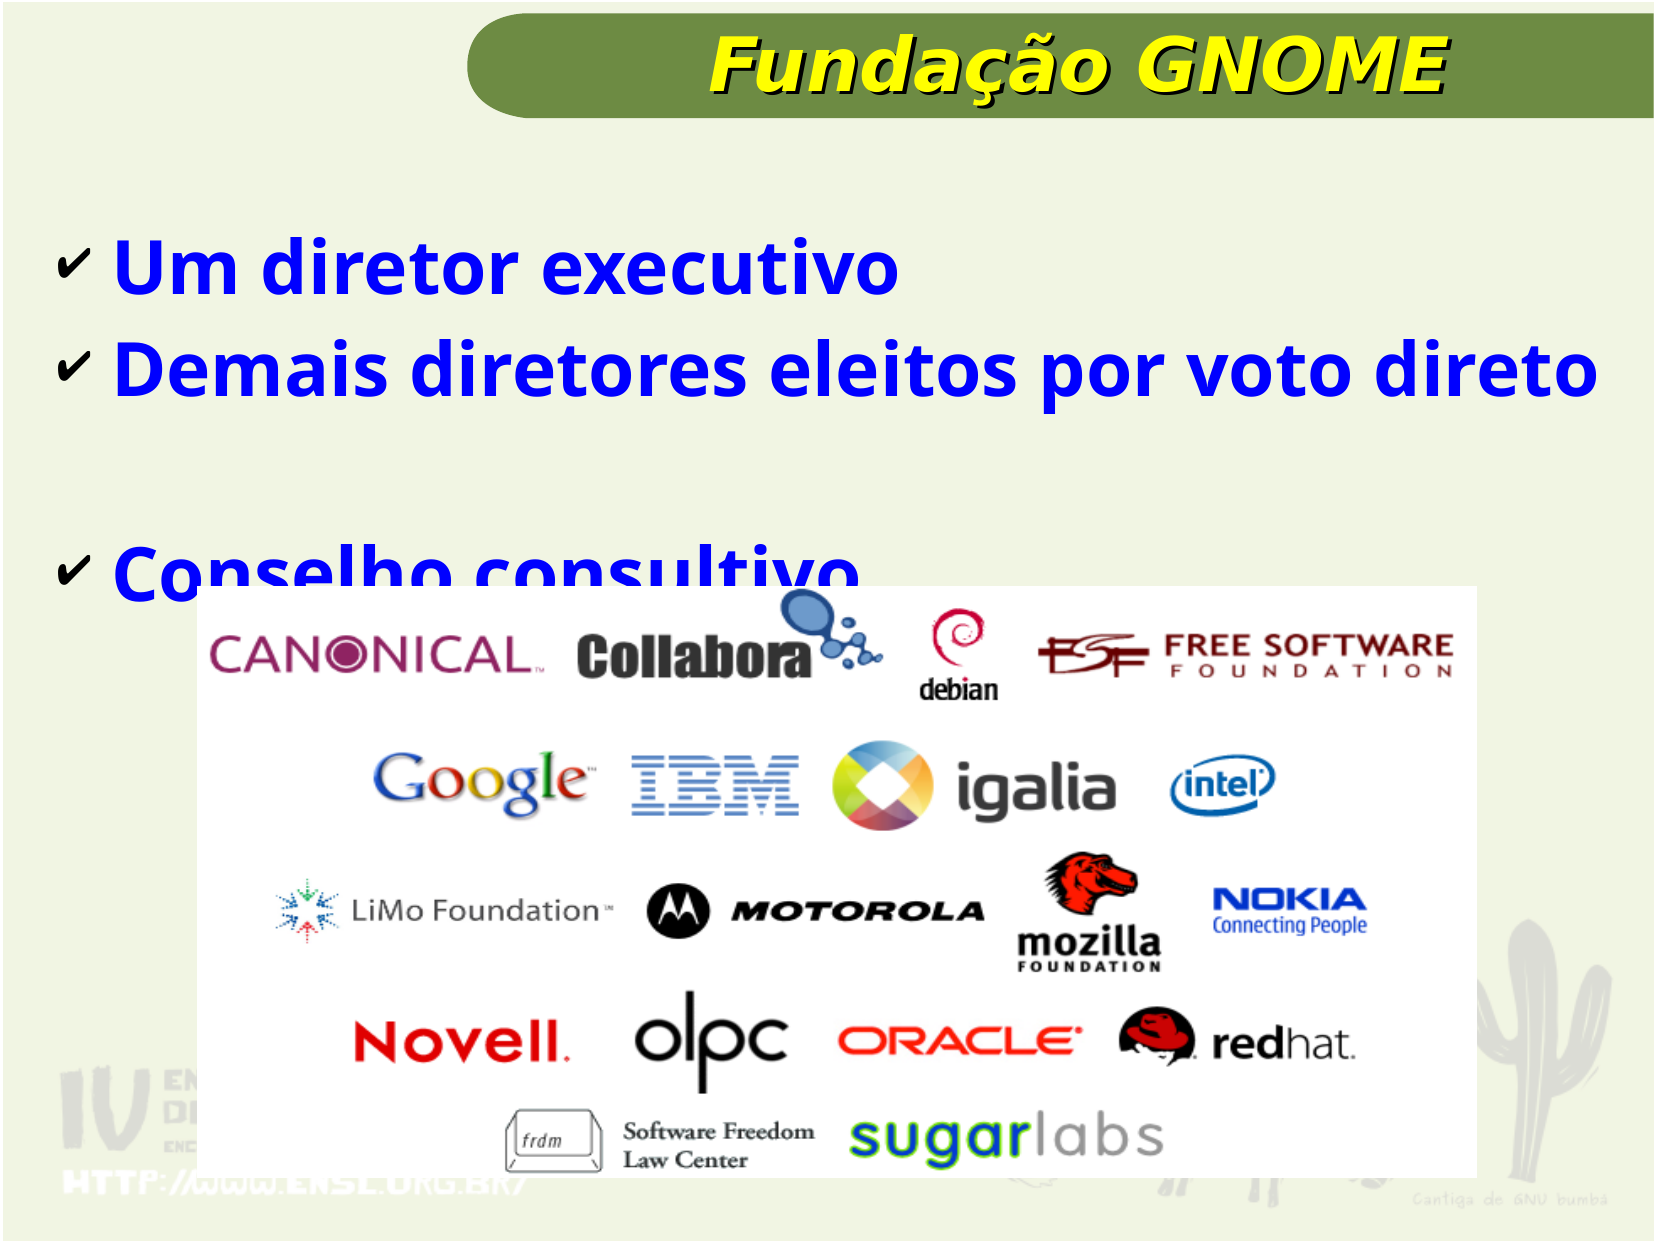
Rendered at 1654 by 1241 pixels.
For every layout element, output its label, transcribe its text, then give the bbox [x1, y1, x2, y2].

text_box Um diretor executivo Demais diretores eleitos por voto direto Conselho consultivo [93, 206, 1565, 582]
picture [197, 586, 1477, 1178]
title Fundação GNOME [505, 0, 1654, 131]
text_box [467, 16, 505, 114]
